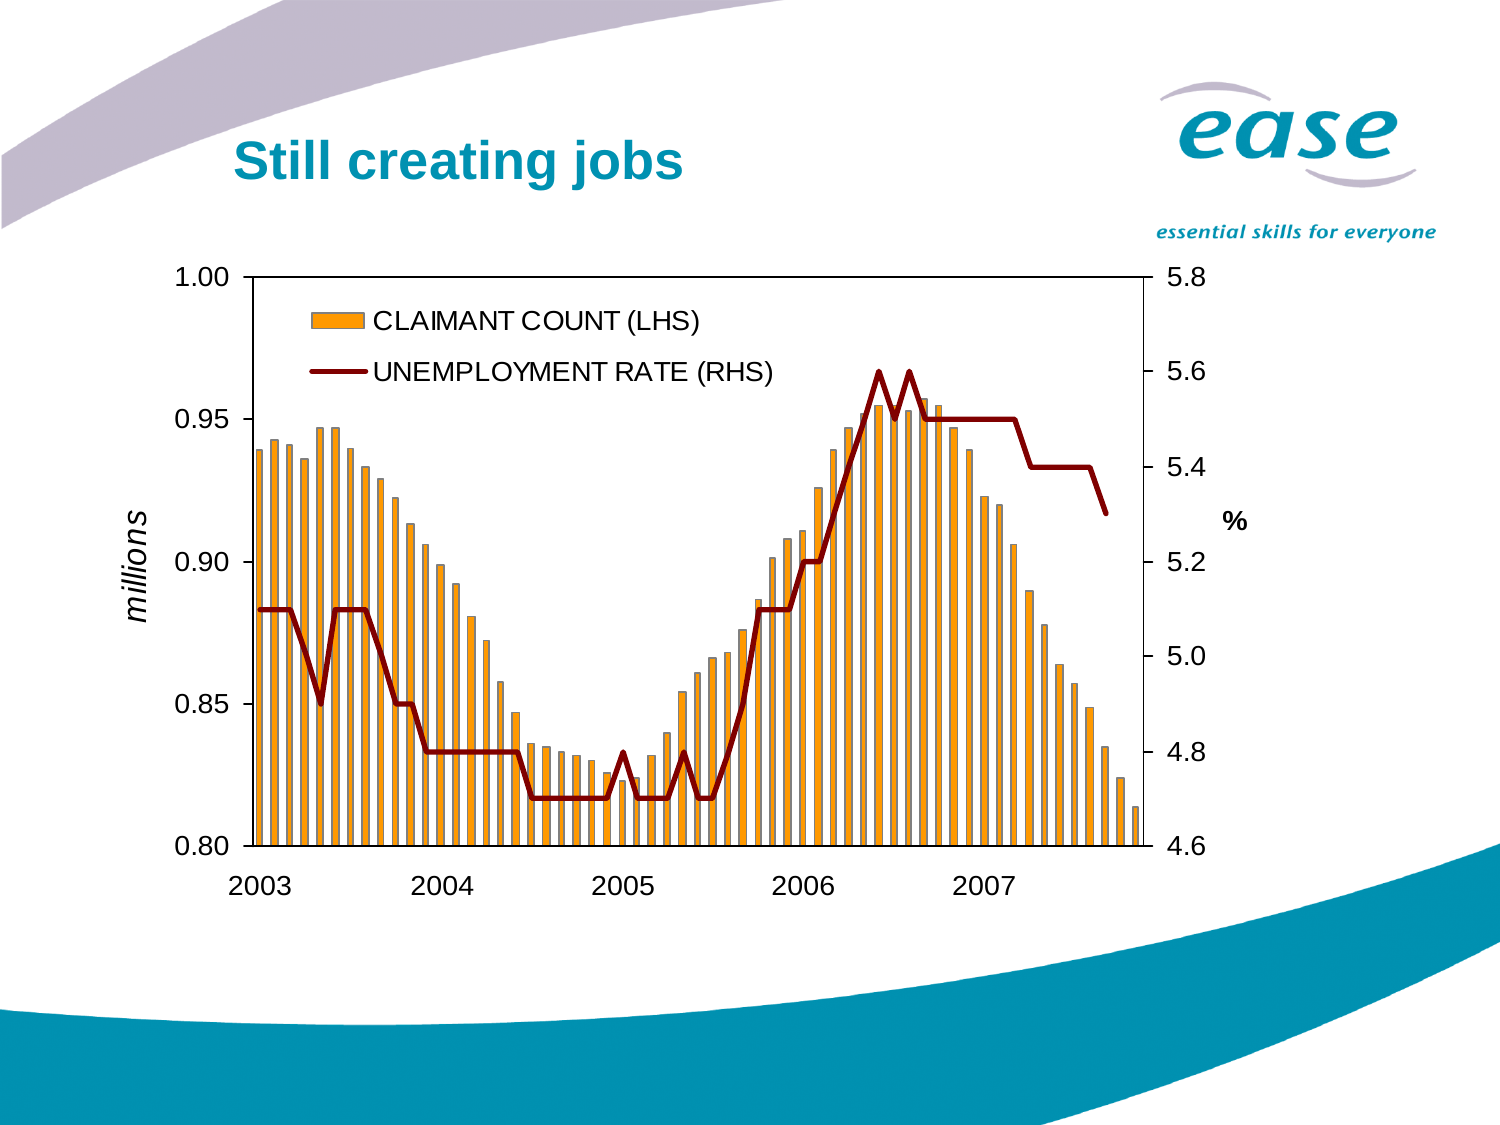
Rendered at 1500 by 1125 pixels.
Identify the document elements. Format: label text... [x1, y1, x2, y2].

picture [0, 0, 1500, 1125]
title Still creating jobs [218, 113, 1377, 209]
text_box [93, 246, 1267, 917]
